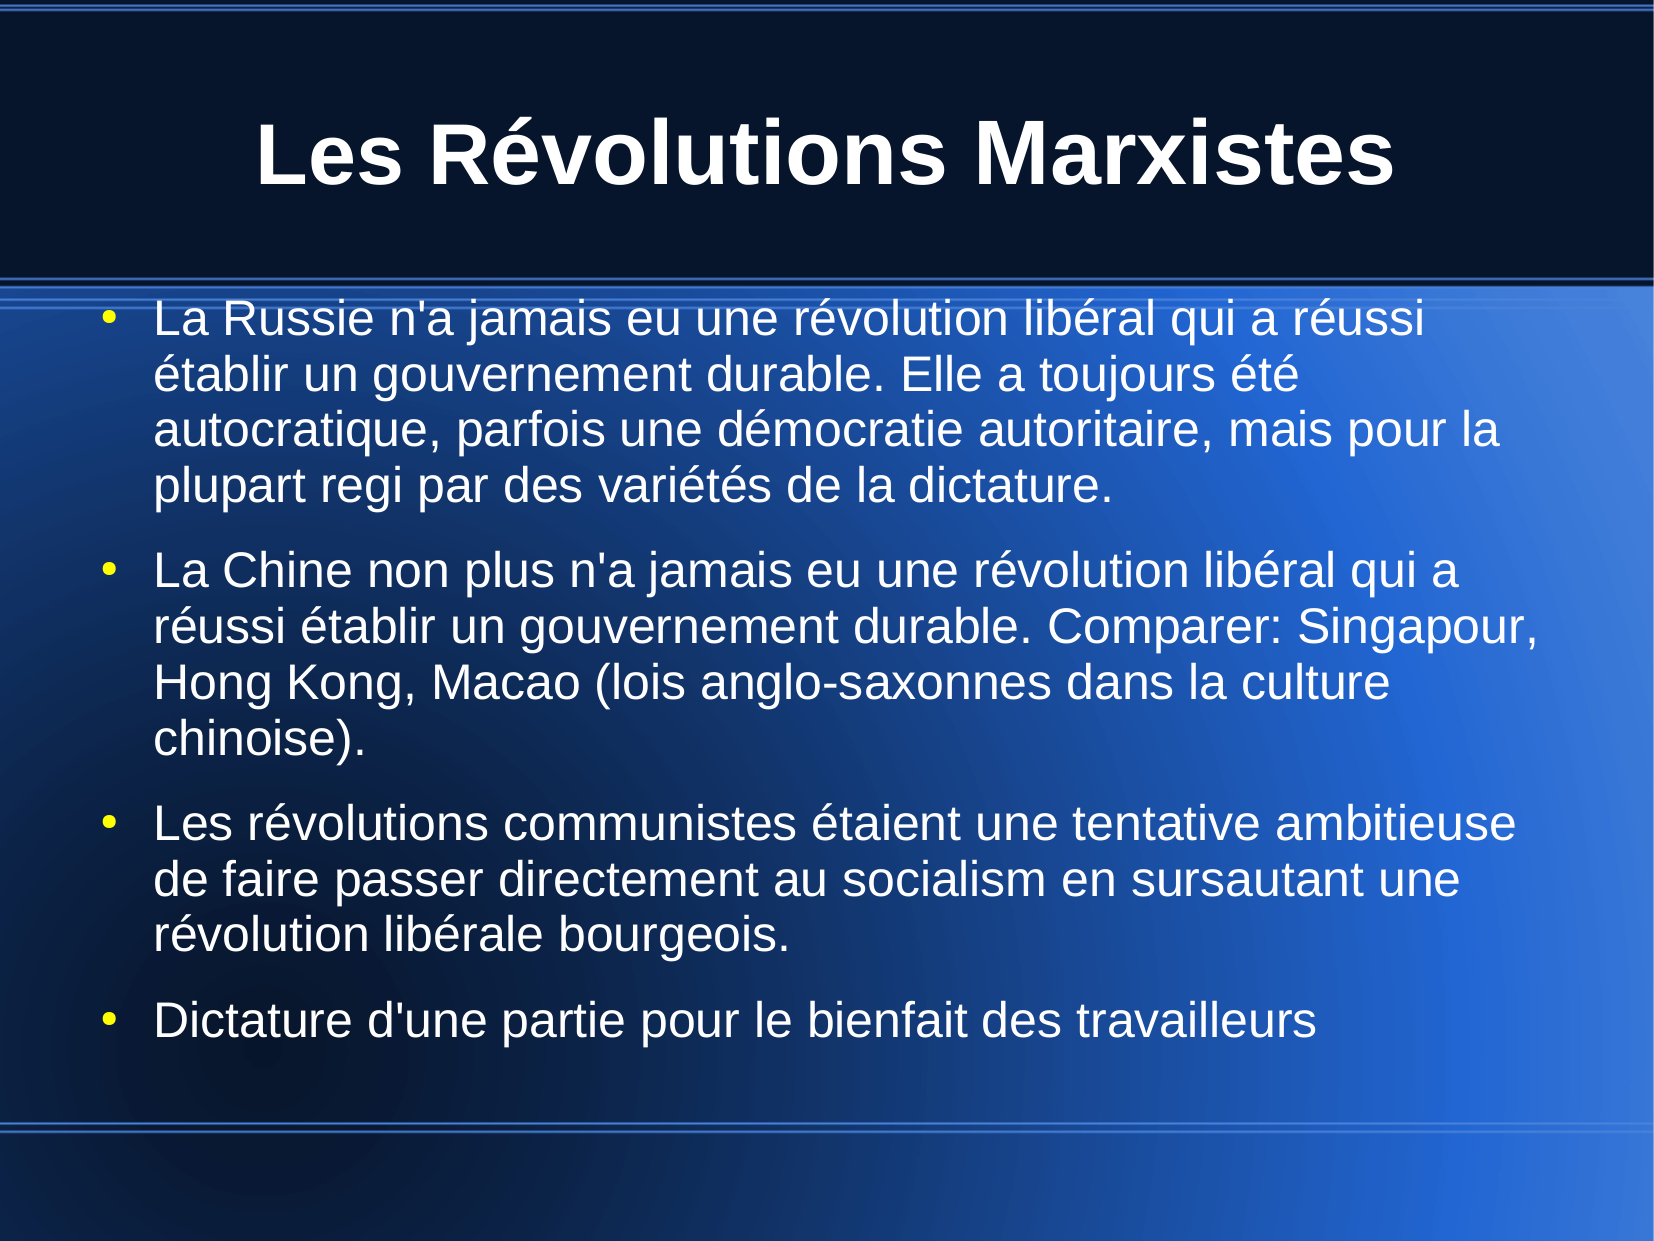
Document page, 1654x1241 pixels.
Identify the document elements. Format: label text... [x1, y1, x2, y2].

list La Russie n'a jamais eu une révolution libéral qui a réussi établir un gouvernement durable. Elle a toujours été autocratique, parfois une démocratie autoritaire, mais pour la plupart regi par des variétés de la dictature. La Chine non plus n'a jamais eu une révolution libéral qui a réussi établir un gouvernement durable. Comparer: Singapour, Hong Kong, Macao (lois anglo-saxonnes dans la culture chinoise). Les révolutions communistes étaient une tentative ambitieuse de faire passer directement au socialism en sursautant une révolution libérale bourgeois. Dictature d'une partie pour le bienfait des travailleurs [82, 290, 1571, 1172]
picture [0, 0, 1654, 1241]
title Les Révolutions Marxistes [82, 49, 1571, 257]
